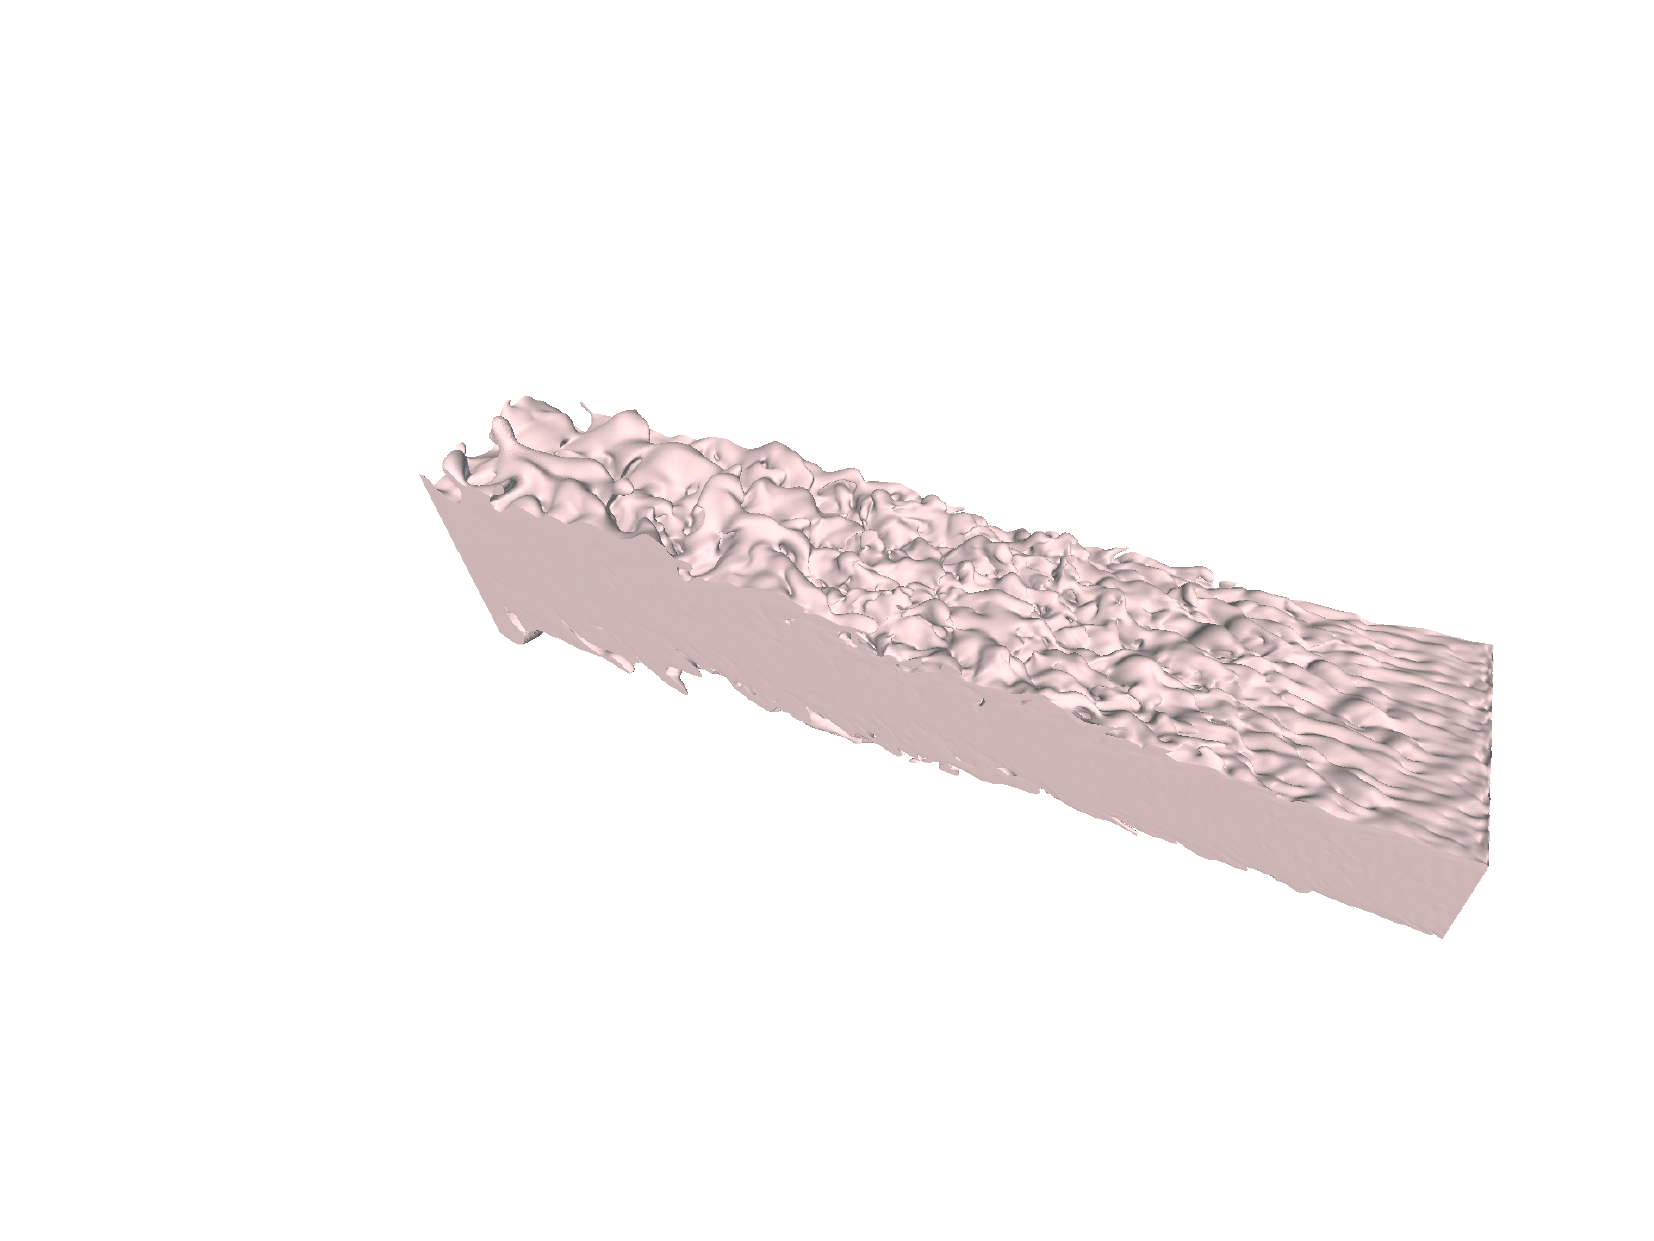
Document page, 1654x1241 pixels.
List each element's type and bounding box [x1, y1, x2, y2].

picture [1, 164, 1654, 1037]
